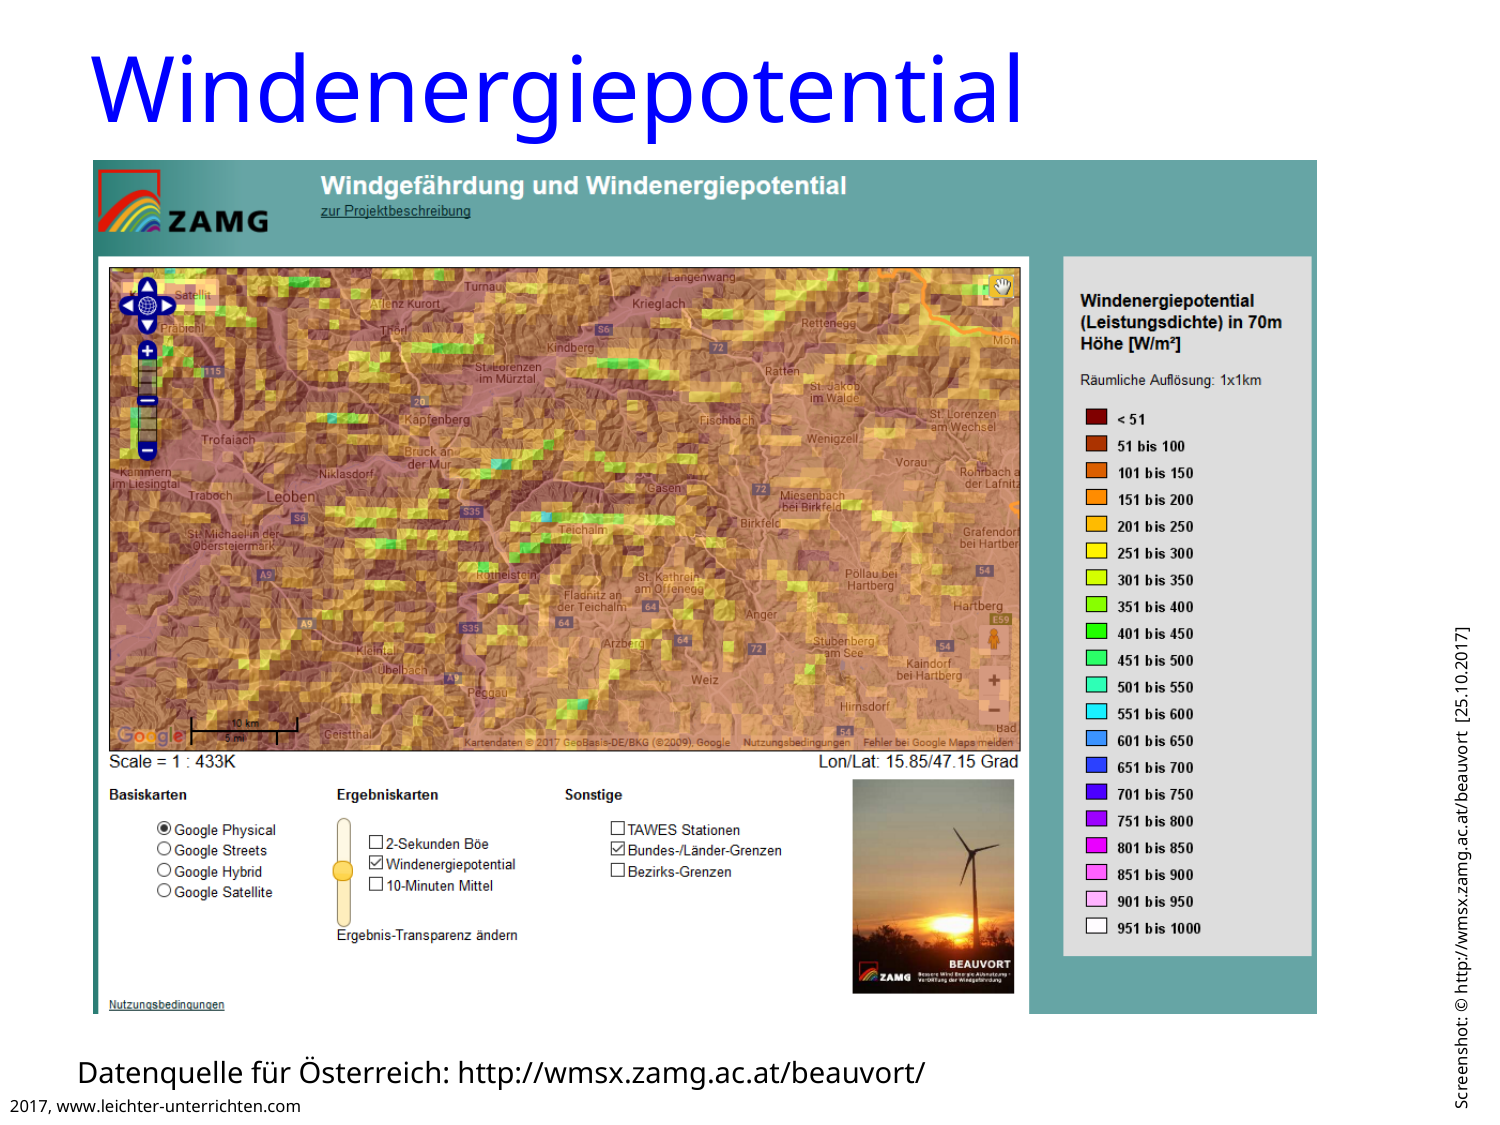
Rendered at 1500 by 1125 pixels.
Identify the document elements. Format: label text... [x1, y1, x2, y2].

picture [93, 160, 1317, 1014]
title Windenergiepotential [75, 0, 1426, 173]
text_box Datenquelle für Österreich: http://wmsx.zamg.ac.at/beauvort/ [62, 1046, 942, 1098]
text_box Screenshot: © http://wmsx.zamg.ac.at/beauvort [25.10.2017] [1442, 326, 1499, 1124]
